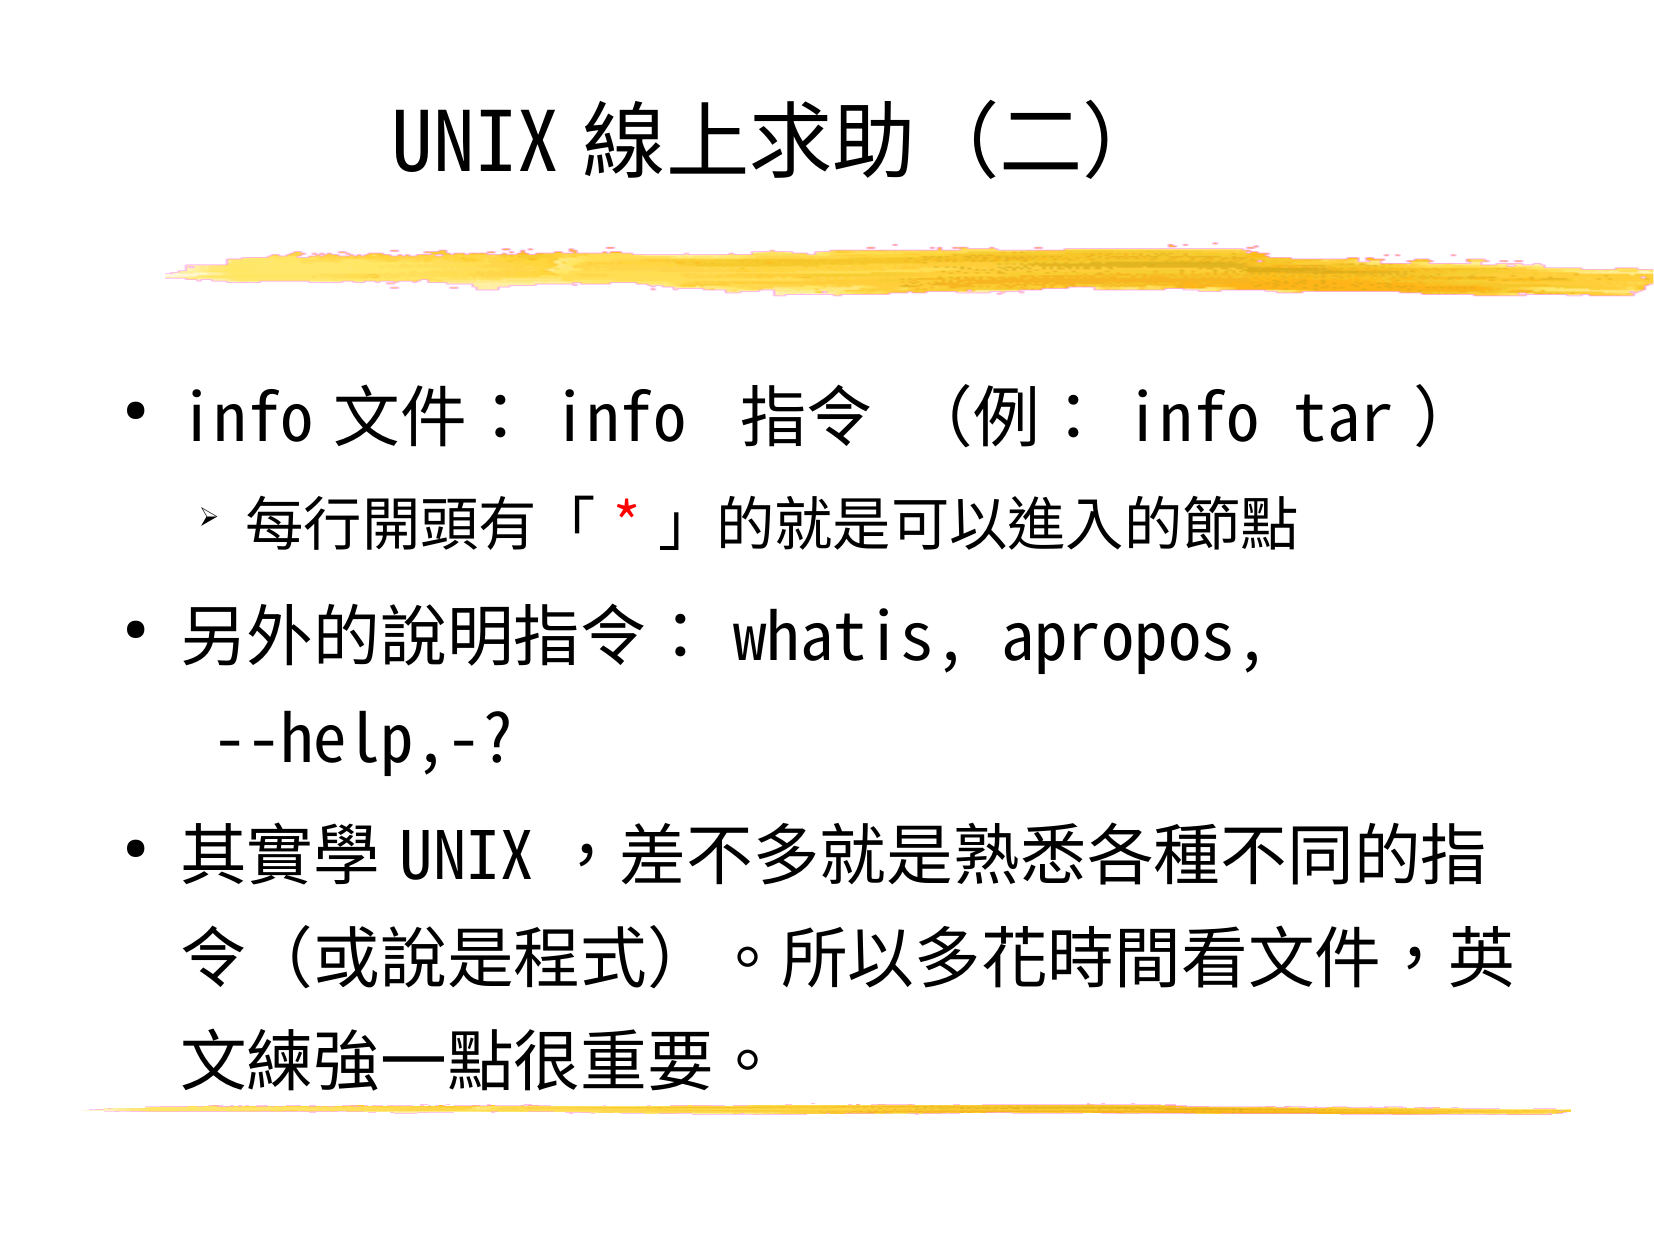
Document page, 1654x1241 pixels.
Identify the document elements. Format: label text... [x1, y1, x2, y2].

picture [165, 237, 1654, 308]
list info文件：info 指令 （例：info tar） 每行開頭有「*」的就是可以進入的節點 另外的說明指令：whatis, apropos, --help,-? 其實學UNIX，差不多就是熟悉各種不同的指令（或說是程式）。所以多花時間看文件，英文練強一點很重要。 [124, 358, 1530, 1103]
title UNIX線上求助（二） [76, 28, 1482, 236]
picture [82, 1102, 1571, 1117]
